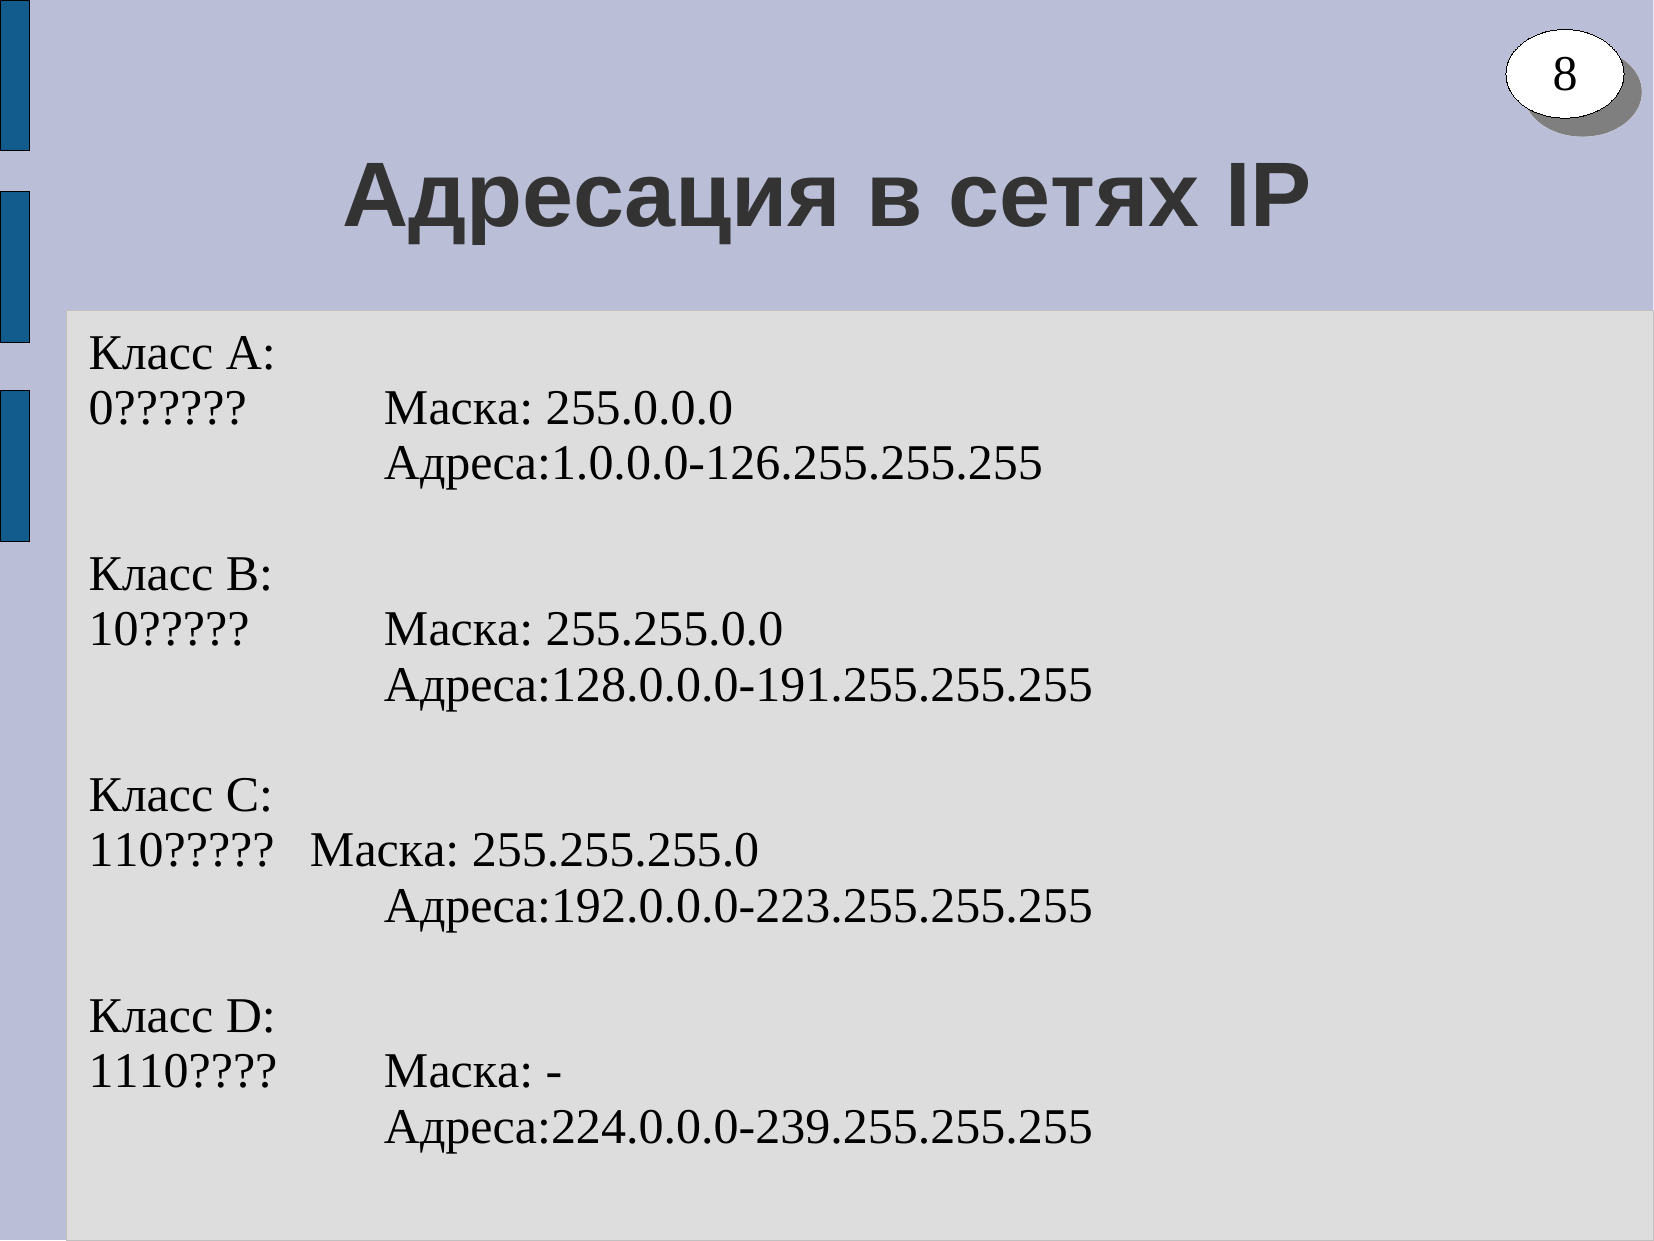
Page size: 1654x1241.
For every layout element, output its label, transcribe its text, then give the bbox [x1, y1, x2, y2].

title Адресация в сетях IP [121, 91, 1534, 299]
text_box 8 [1505, 29, 1625, 119]
text_box Класс А: 0?????? Маска: 255.0.0.0 Адреса:1.0.0.0-126.255.255.255 Класс B: 10????? Маска: 255.255.0.0 Адреса:128.0.0.0-191.255.255.255 Класс C: 110????? Маска: 255.255.255.0 Адреса:192.0.0.0-223.255.255.255 Класс D: 1110???? Маска: - Адреса:224.0.0.0-239.255.255.255 [88, 324, 1625, 1154]
